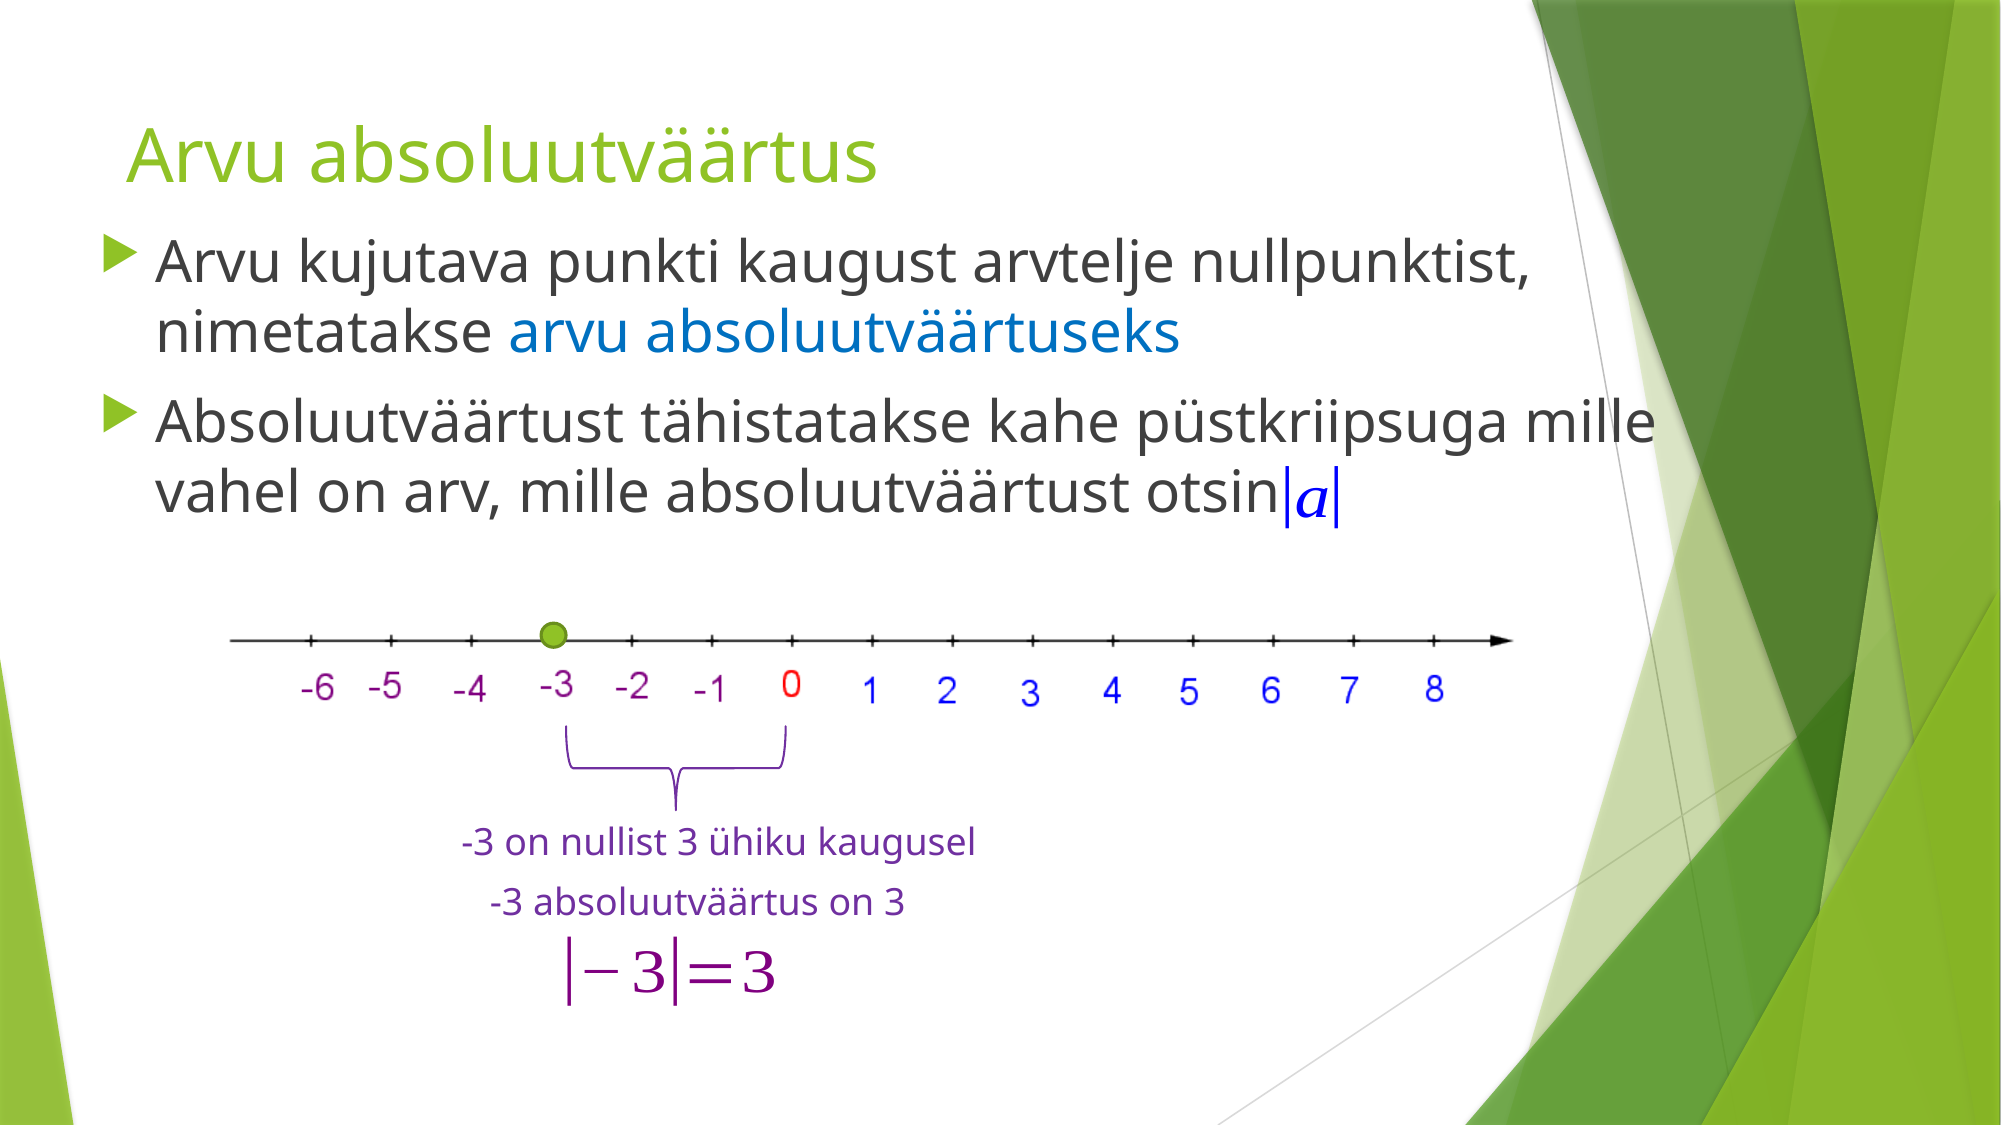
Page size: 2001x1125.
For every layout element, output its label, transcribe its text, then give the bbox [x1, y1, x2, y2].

text_box [541, 623, 567, 648]
chart [1266, 462, 1359, 532]
title Arvu absoluutväärtus [111, 99, 1522, 216]
text_box -3 on nullist 3 ühiku kaugusel [446, 810, 999, 870]
text_box -3 absoluutväärtus on 3 [475, 870, 1027, 931]
chart [548, 933, 785, 1010]
list Arvu kujutava punkti kaugust arvtelje nullpunktist, nimetatakse arvu absoluutväärtuseks Absoluutväärtust tähistatakse kahe püstkriipsuga mille vahel on arv, mille absoluutväärtust otsin [84, 216, 1682, 1068]
picture [212, 604, 1524, 733]
